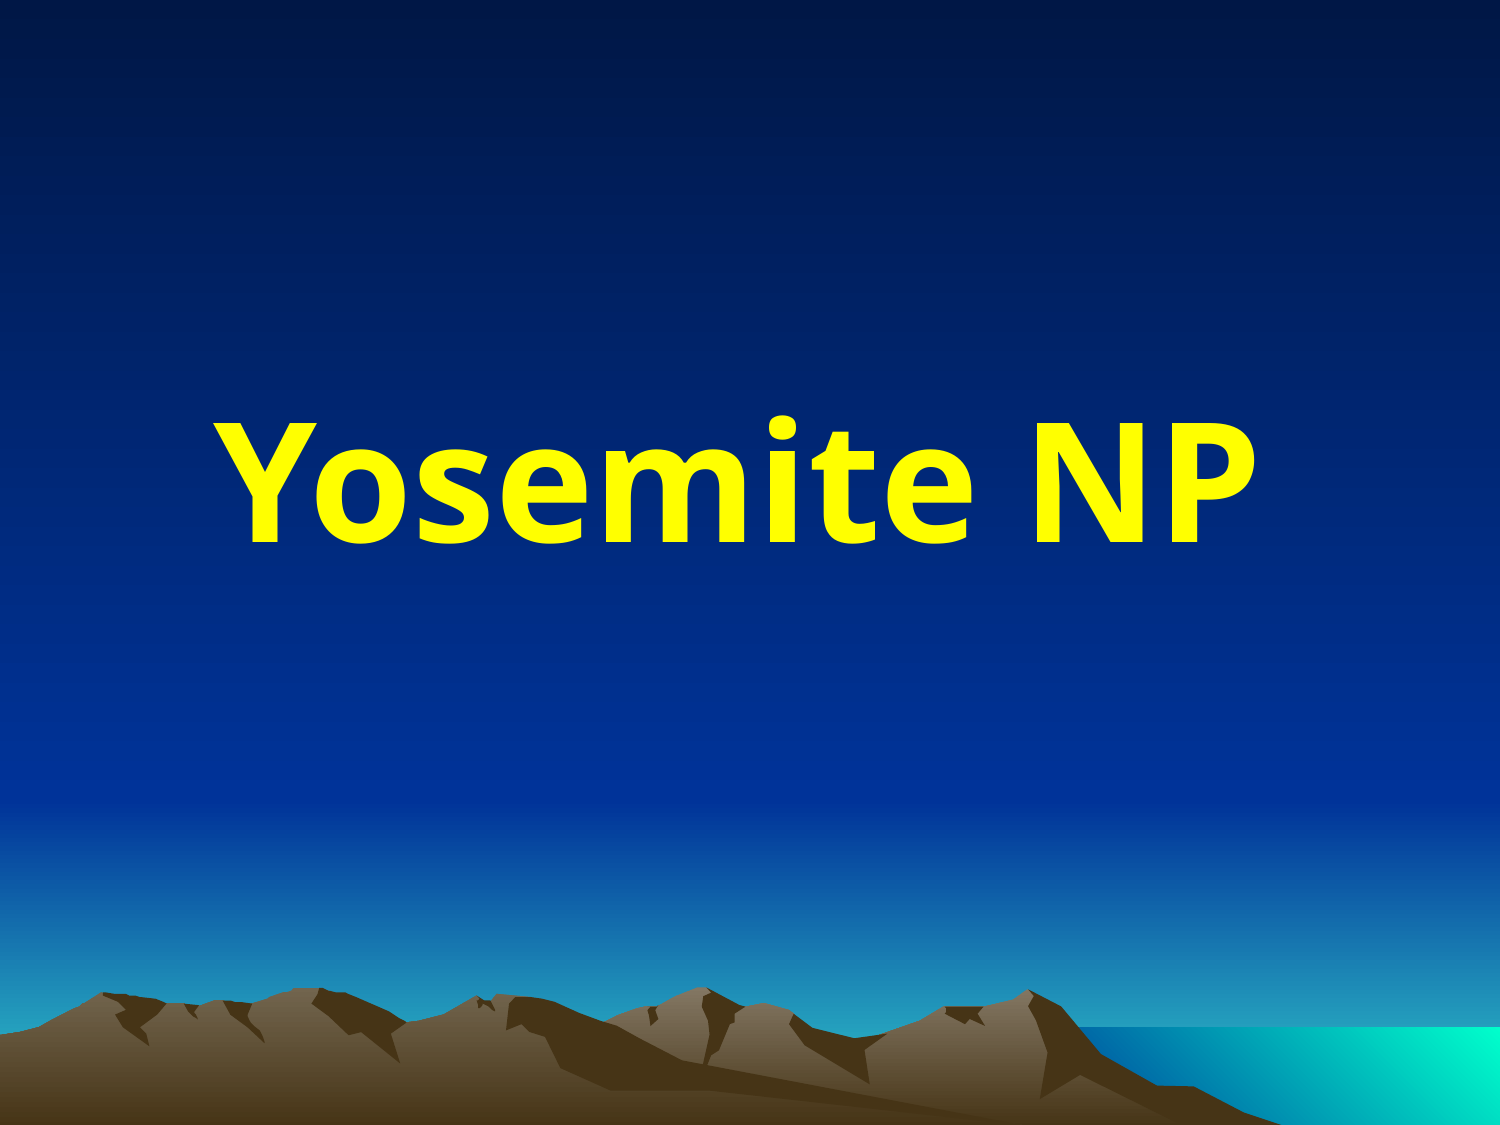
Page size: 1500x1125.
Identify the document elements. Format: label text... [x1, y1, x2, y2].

text_box Yosemite NP [53, 368, 1424, 758]
